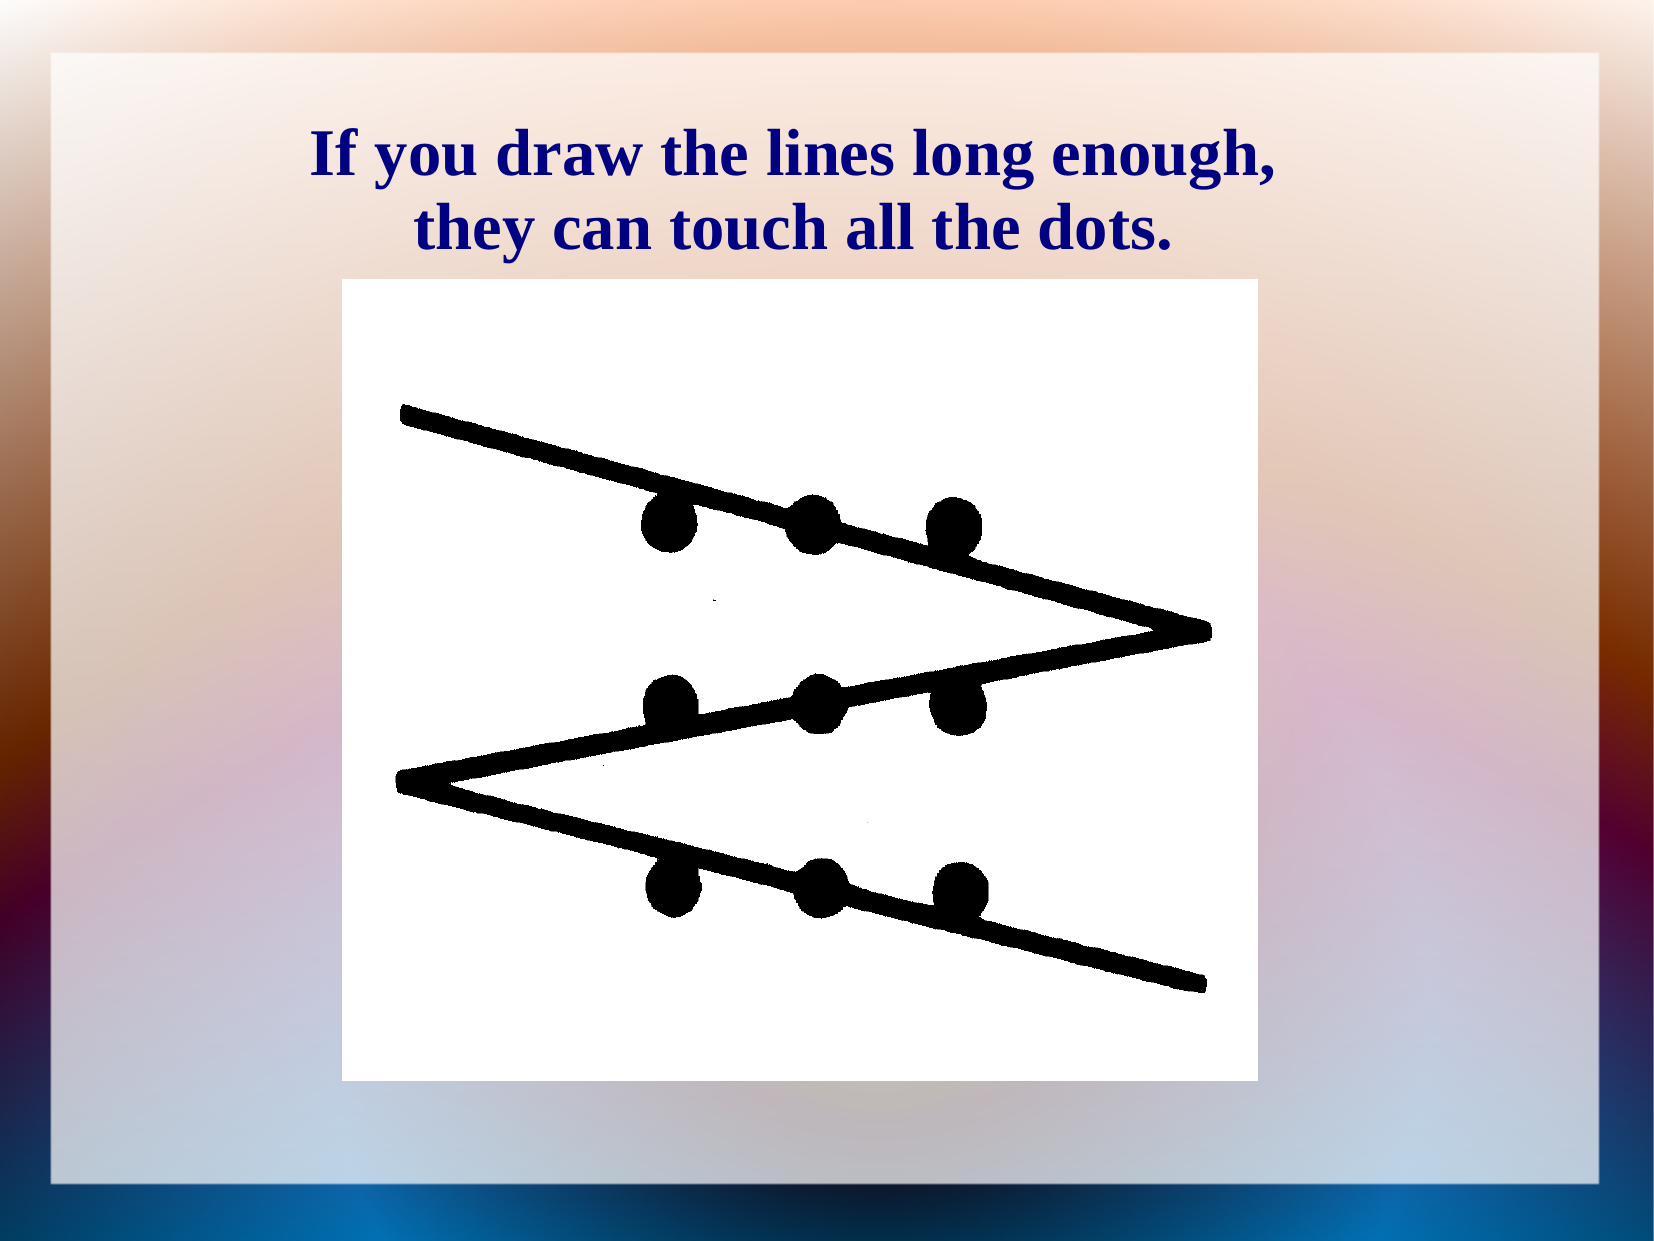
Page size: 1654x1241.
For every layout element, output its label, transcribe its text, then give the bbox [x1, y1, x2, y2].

text_box If you draw the lines long enough, they can touch all the dots. [295, 108, 1359, 272]
picture [0, 0, 1654, 1241]
